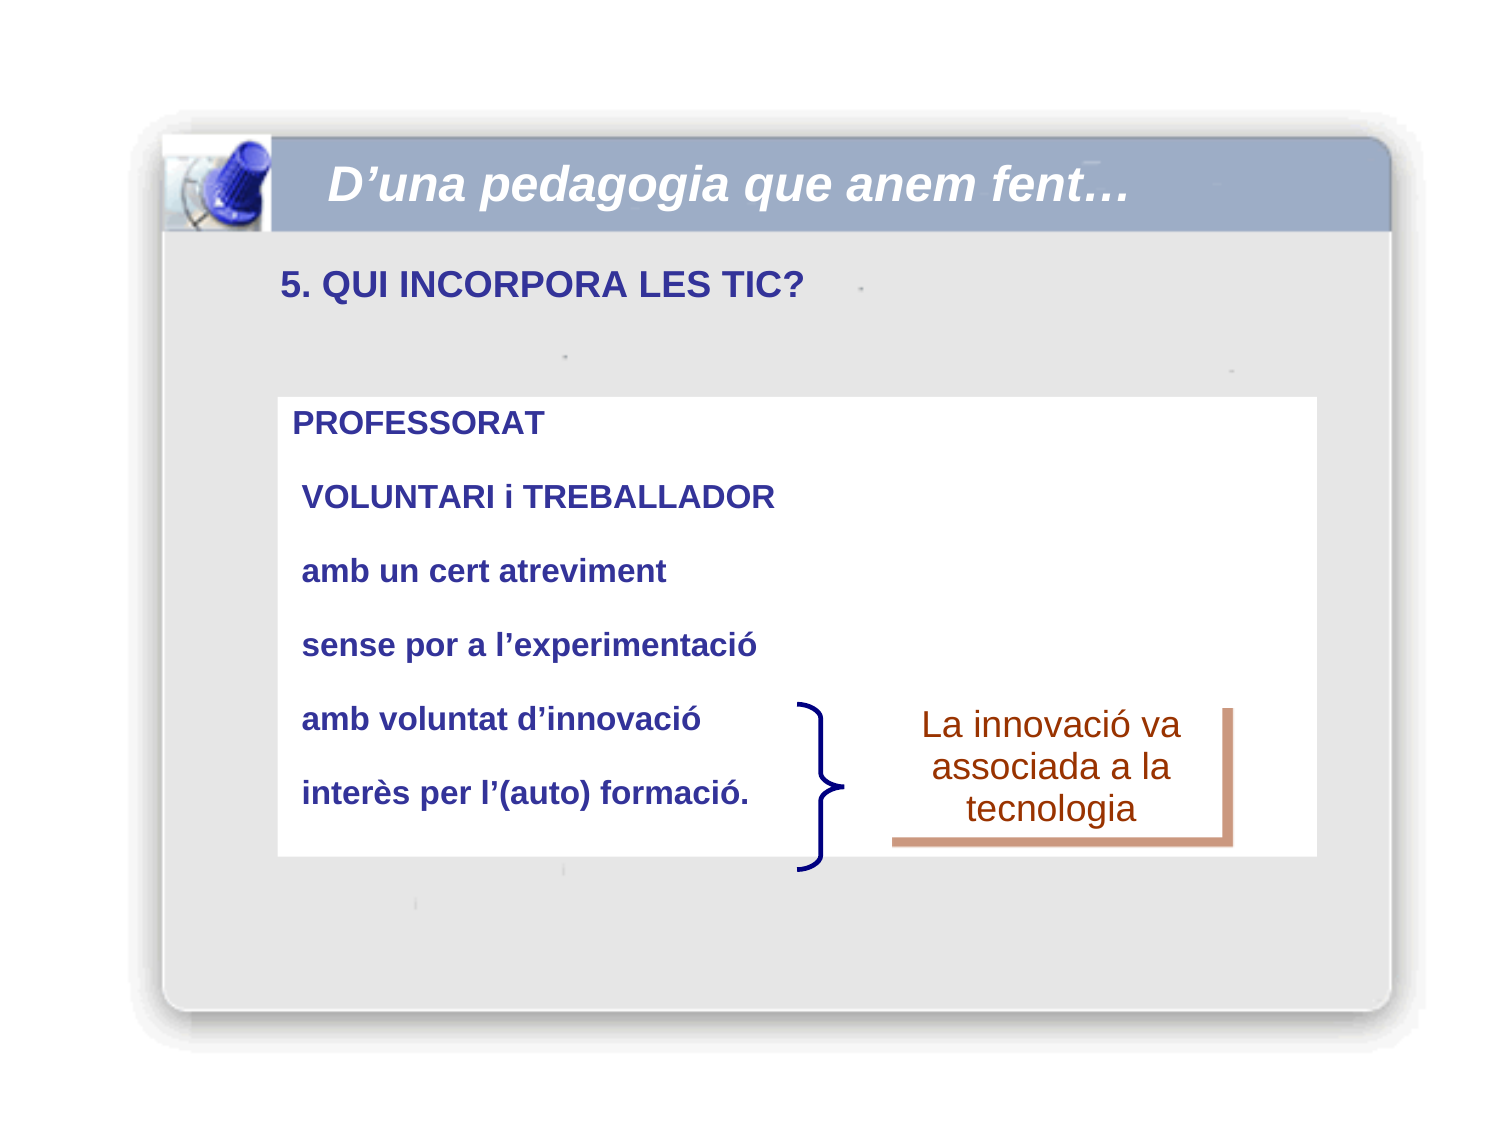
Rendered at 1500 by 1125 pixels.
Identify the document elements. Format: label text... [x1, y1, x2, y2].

picture [112, 101, 1453, 1056]
text_box La innovació va associada a la tecnologia [879, 695, 1223, 838]
text_box D’una pedagogia que anem fent… [312, 148, 1365, 221]
text_box 5. QUI INCORPORA LES TIC? [265, 255, 1294, 313]
text_box PROFESSORAT VOLUNTARI i TREBALLADOR amb un cert atreviment sense por a l’experimentació amb voluntat d’innovació interès per l’(auto) formació. [277, 396, 1317, 857]
